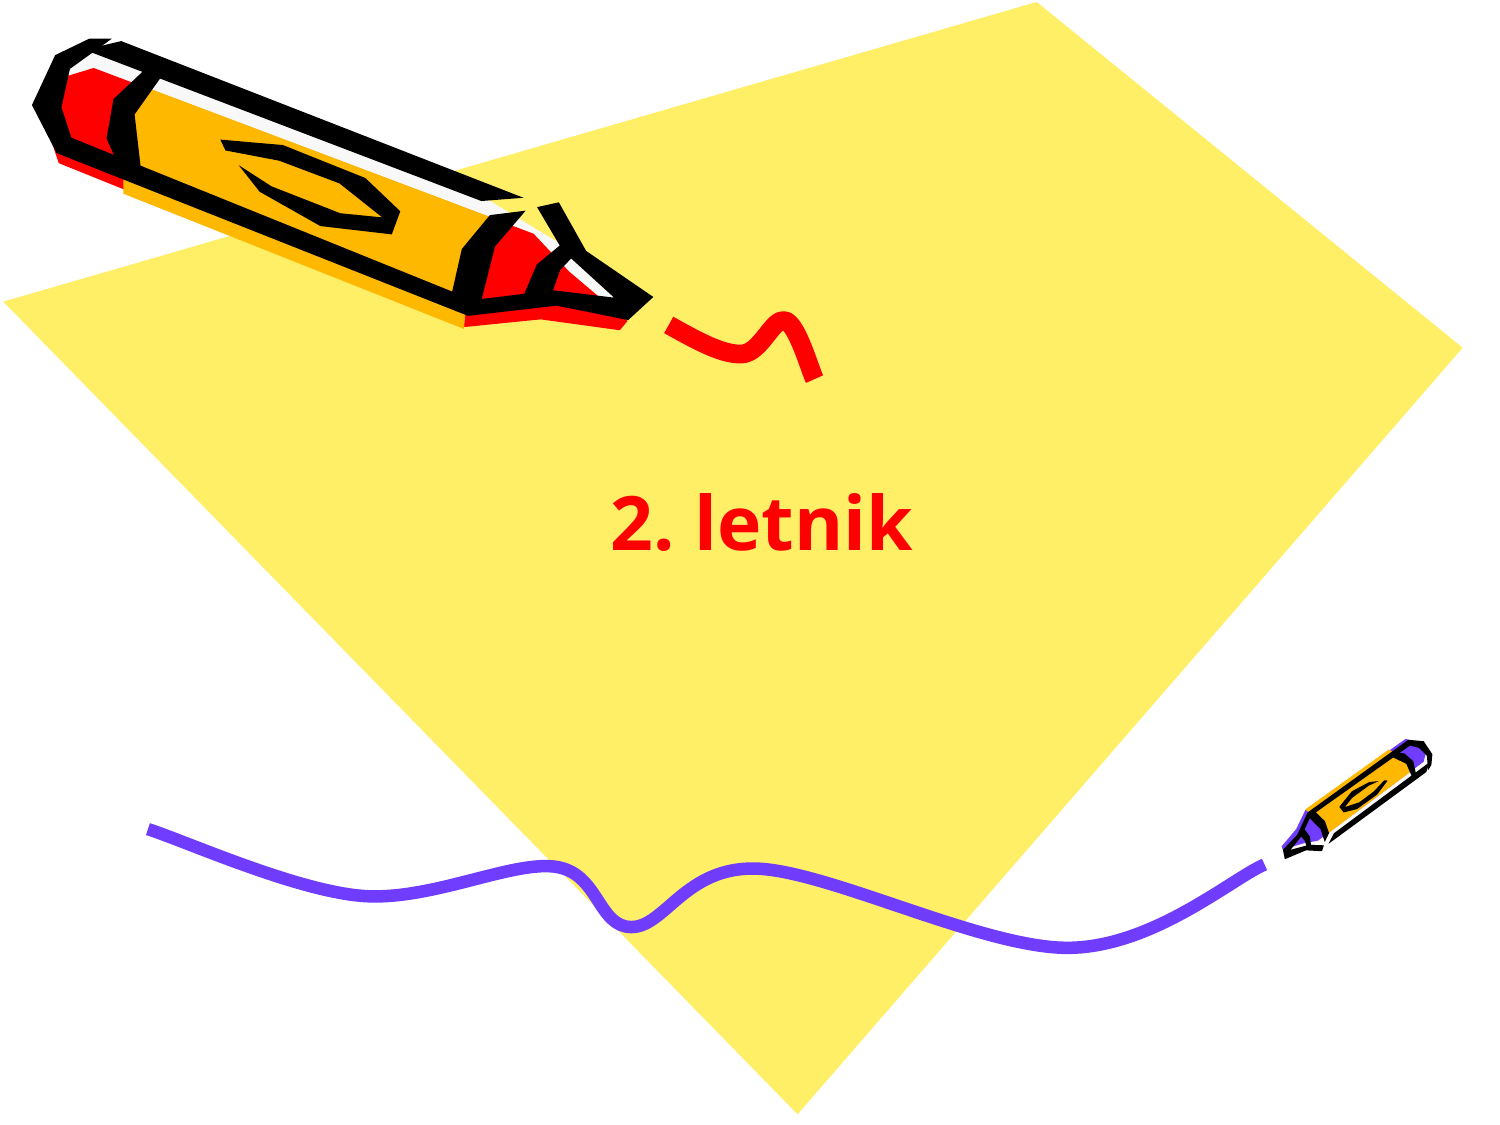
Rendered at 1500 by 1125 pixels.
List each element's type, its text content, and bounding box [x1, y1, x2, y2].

text_box 2. letnik [289, 467, 1235, 763]
